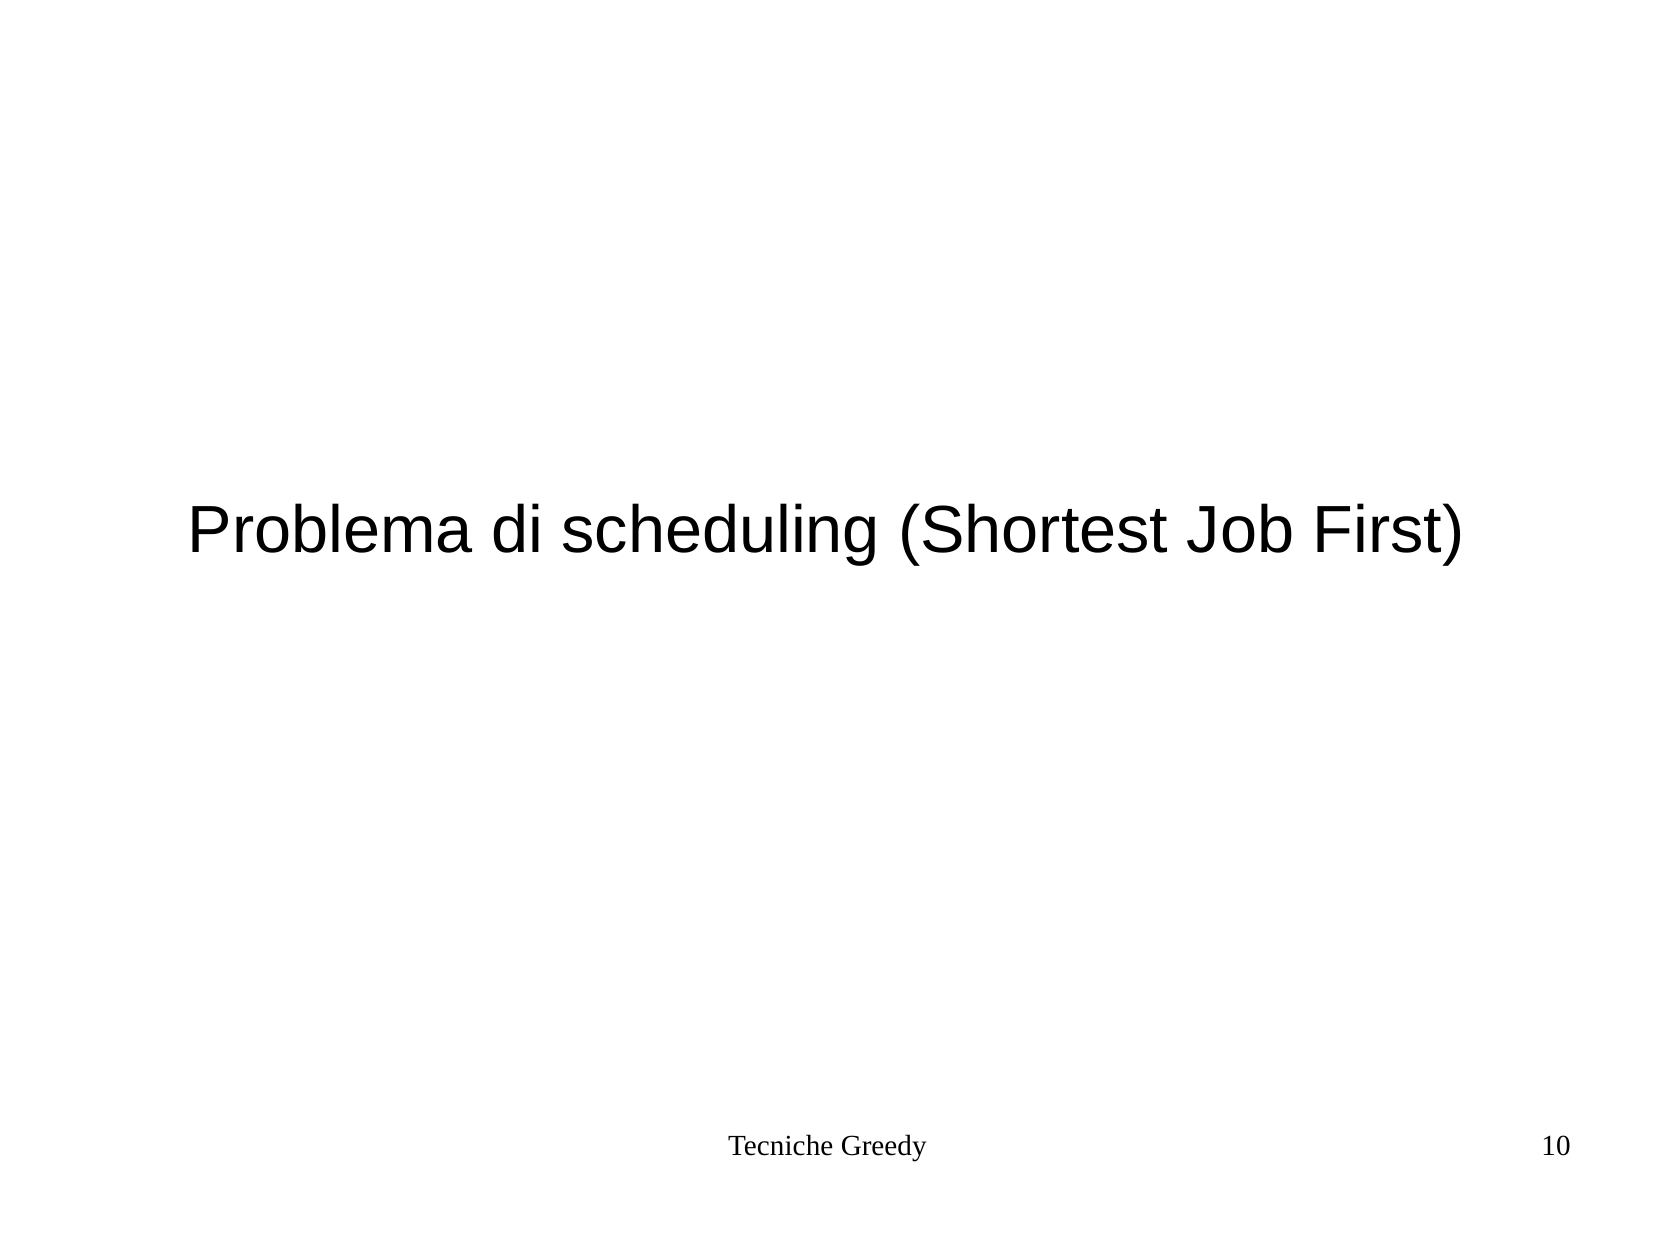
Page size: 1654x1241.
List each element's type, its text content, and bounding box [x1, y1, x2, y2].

subtitle Problema di scheduling (Shortest Job First) [82, 49, 1571, 1010]
